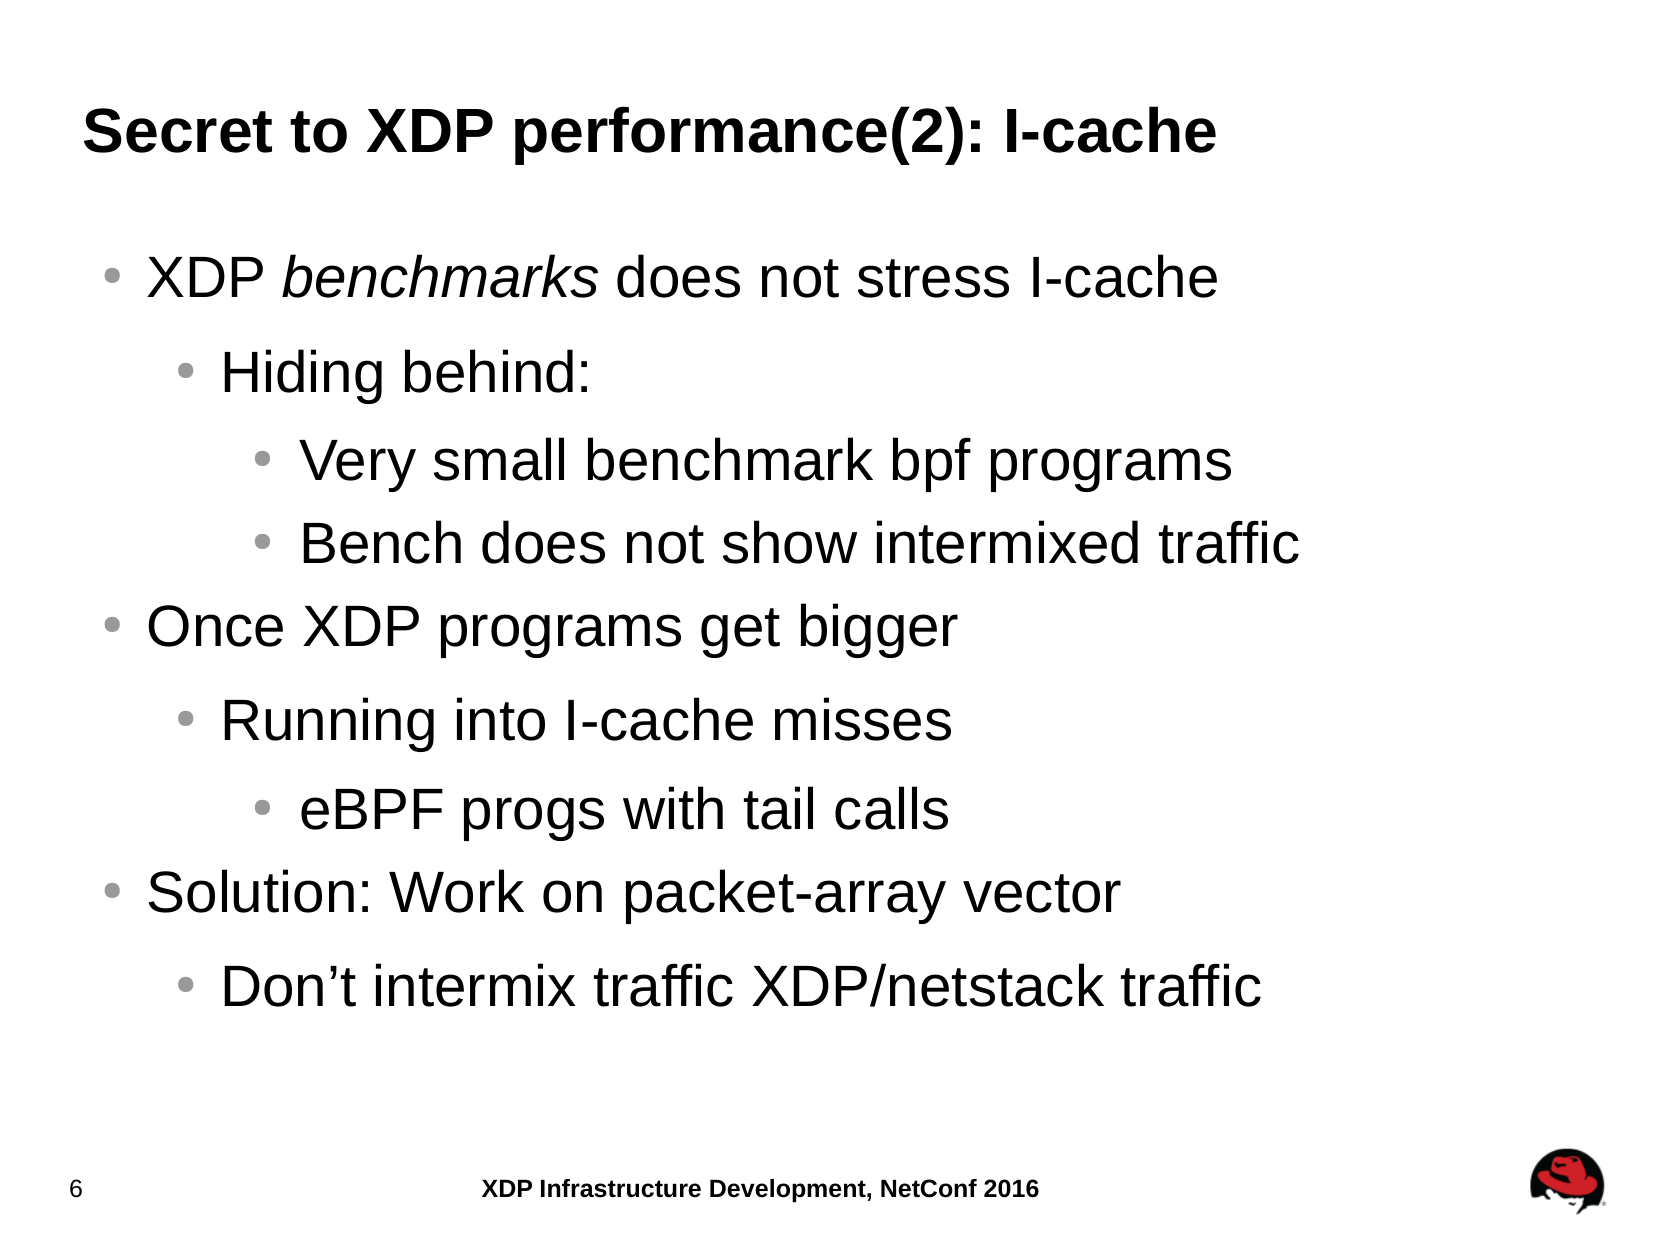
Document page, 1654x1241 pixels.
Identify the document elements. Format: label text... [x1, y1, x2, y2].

title Secret to XDP performance(2): I-cache [82, 37, 1571, 226]
list XDP benchmarks does not stress I-cache Hiding behind: Very small benchmark bpf programs Bench does not show intermixed traffic Once XDP programs get bigger Running into I-cache misses eBPF progs with tail calls Solution: Work on packet-array vector Don’t intermix traffic XDP/netstack traffic [86, 244, 1575, 1039]
picture [1529, 1146, 1612, 1224]
